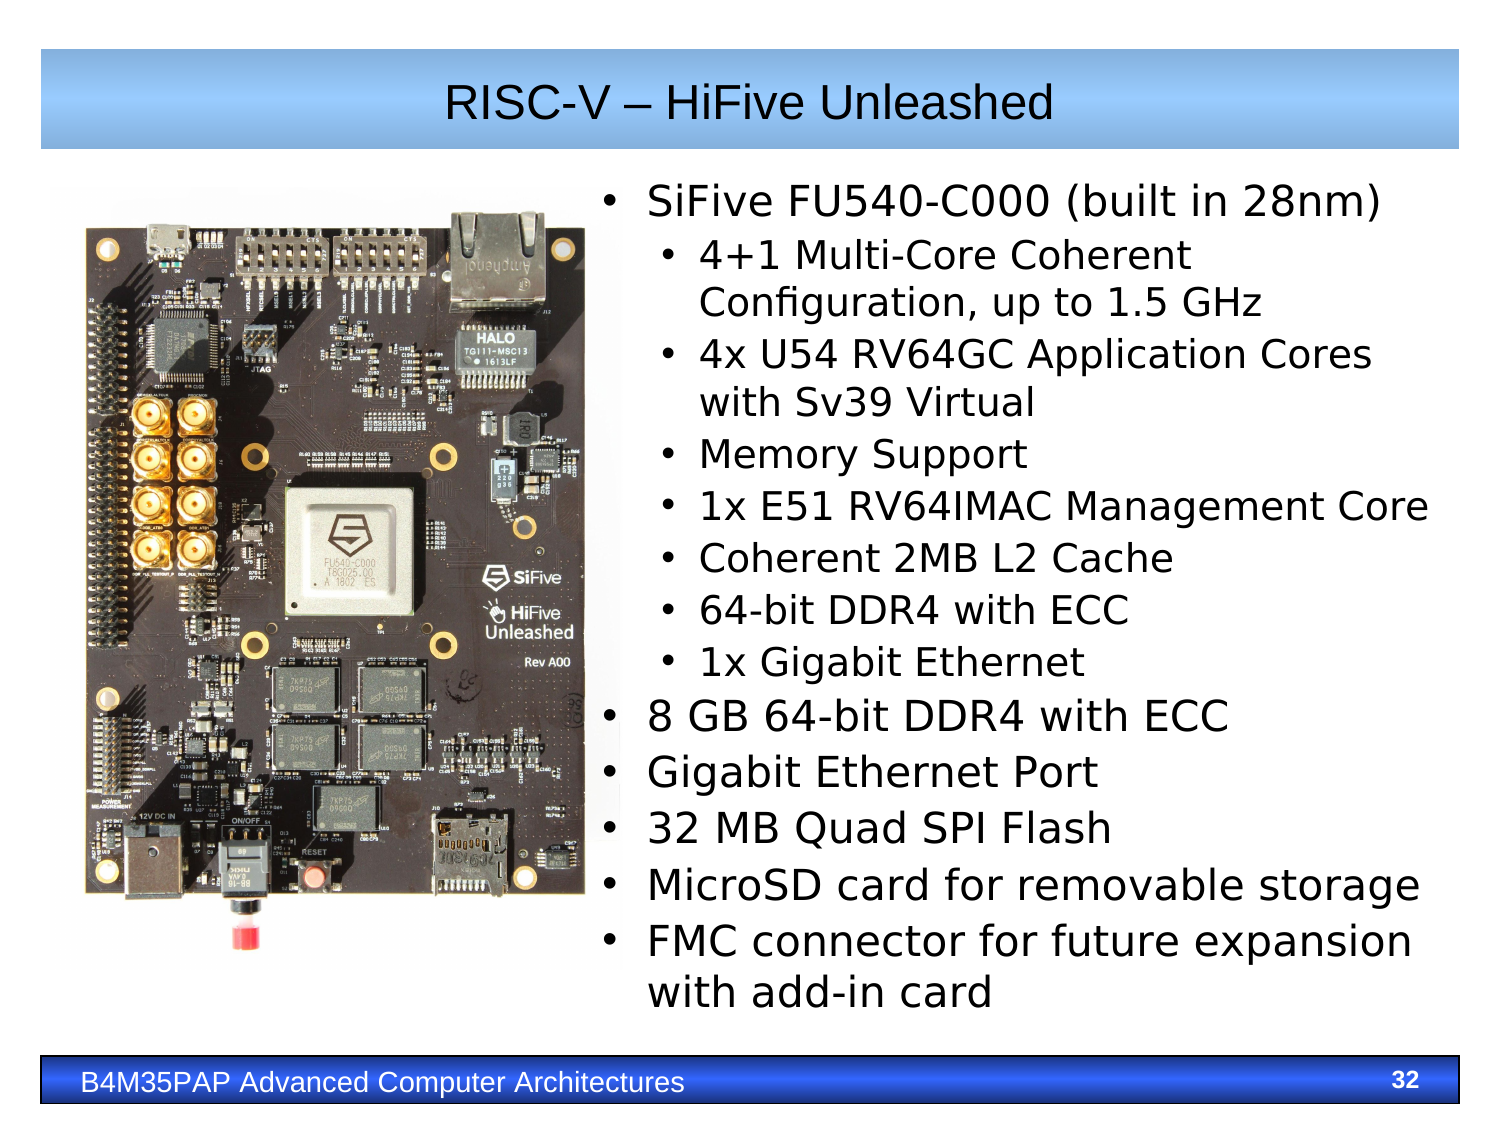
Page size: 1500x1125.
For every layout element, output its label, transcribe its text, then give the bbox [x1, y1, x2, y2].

list SiFive FU540-C000 (built in 28nm) 4+1 Multi-Core Coherent Configuration, up to 1.5 GHz 4x U54 RV64GC Application Cores with Sv39 Virtual Memory Support 1x E51 RV64IMAC Management Core Coherent 2MB L2 Cache 64-bit DDR4 with ECC 1x Gigabit Ethernet 8 GB 64-bit DDR4 with ECC Gigabit Ethernet Port 32 MB Quad SPI Flash MicroSD card for removable storage FMC connector for future expansion with add-in card [587, 166, 1458, 1045]
title RISC-V – HiFive Unleashed [41, 49, 1459, 149]
picture [50, 187, 587, 970]
